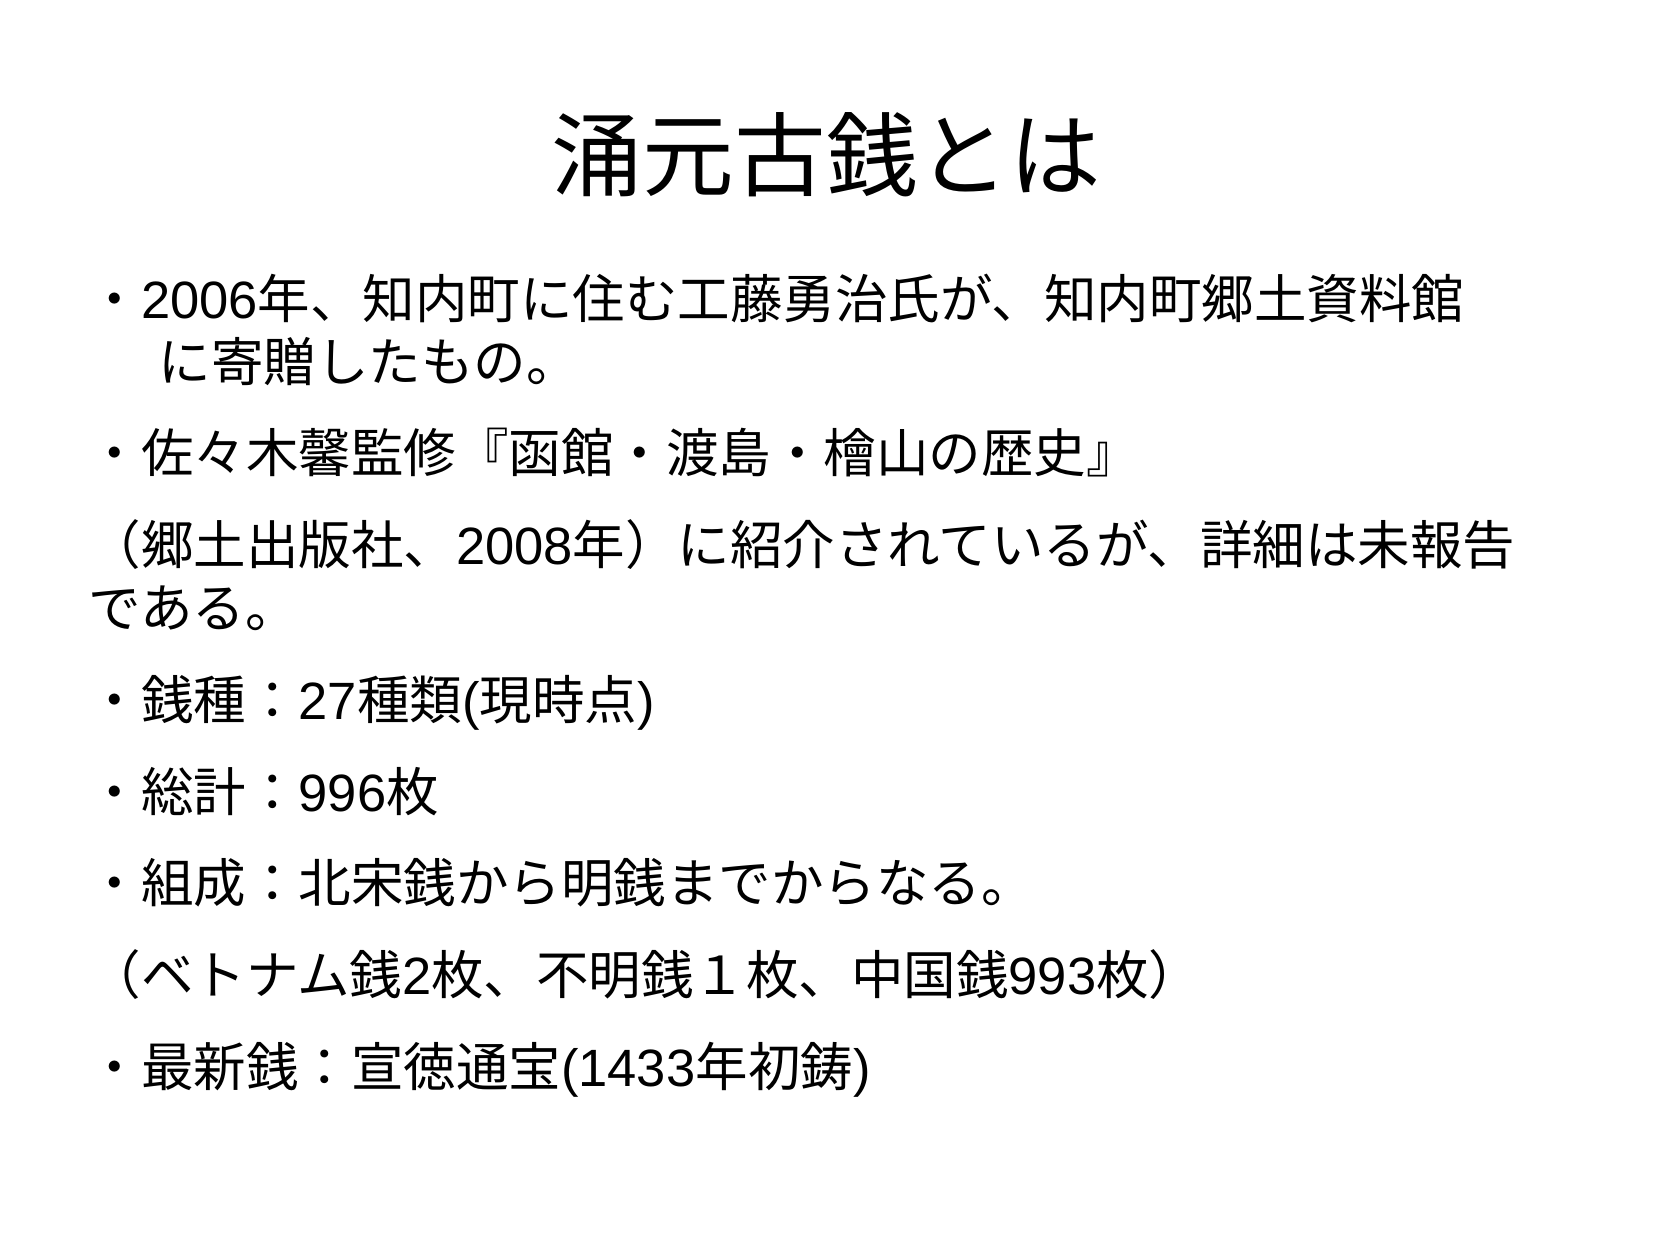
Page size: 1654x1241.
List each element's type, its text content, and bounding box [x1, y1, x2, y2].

list ・2006年、知内町に住む工藤勇治氏が、知内町郷土資料館 に寄贈したもの。 ・佐々木馨監修『函館・渡島・檜山の歴史』 （郷土出版社、2008年）に紹介されているが、詳細は未報告である。 ・銭種：27種類(現時点) ・総計：996枚 ・組成：北宋銭から明銭までからなる。 （ベトナム銭2枚、不明銭１枚、中国銭993枚） ・最新銭：宣徳通宝(1433年初鋳) [88, 265, 1524, 1178]
title 涌元古銭とは [82, 97, 1571, 208]
